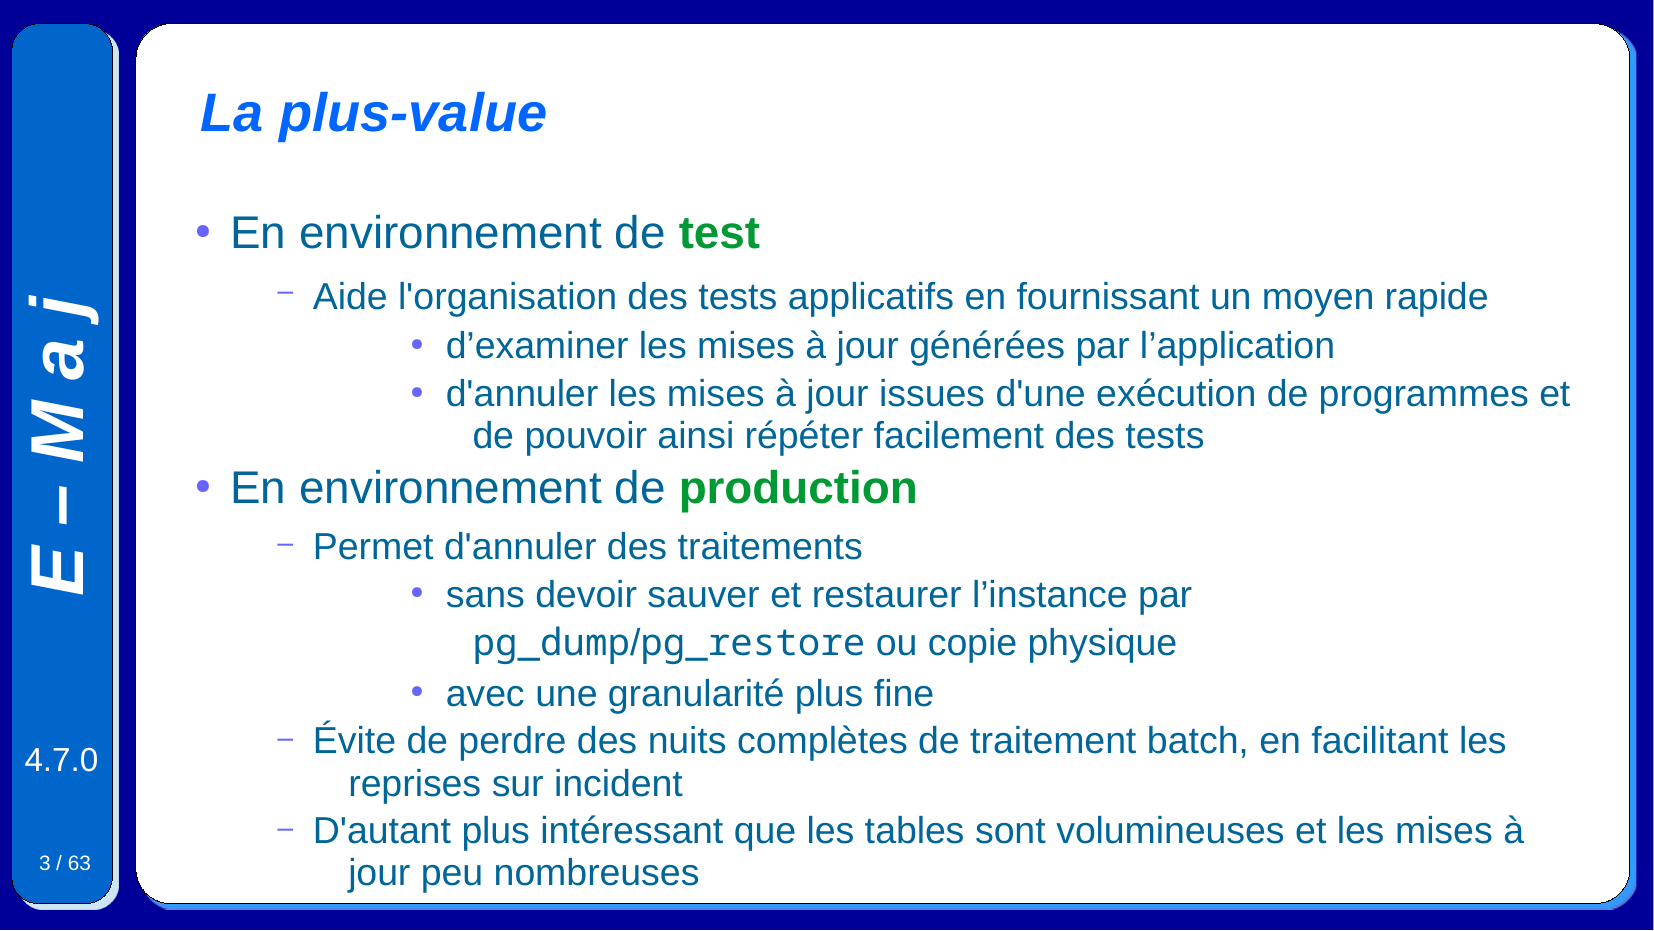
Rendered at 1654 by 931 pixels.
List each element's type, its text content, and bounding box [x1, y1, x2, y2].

title La plus-value [200, 34, 1575, 191]
list En environnement de test Aide l'organisation des tests applicatifs en fournissant un moyen rapide d’examiner les mises à jour générées par l’application d'annuler les mises à jour issues d'une exécution de programmes et de pouvoir ainsi répéter facilement des tests En environnement de production Permet d'annuler des traitements sans devoir sauver et restaurer l’instance par pg_dump/pg_restore ou copie physique avec une granularité plus fine Évite de perdre des nuits complètes de traitement batch, en facilitant les reprises sur incident D'autant plus intéressant que les tables sont volumineuses et les mises à jour peu nombreuses [177, 206, 1587, 889]
